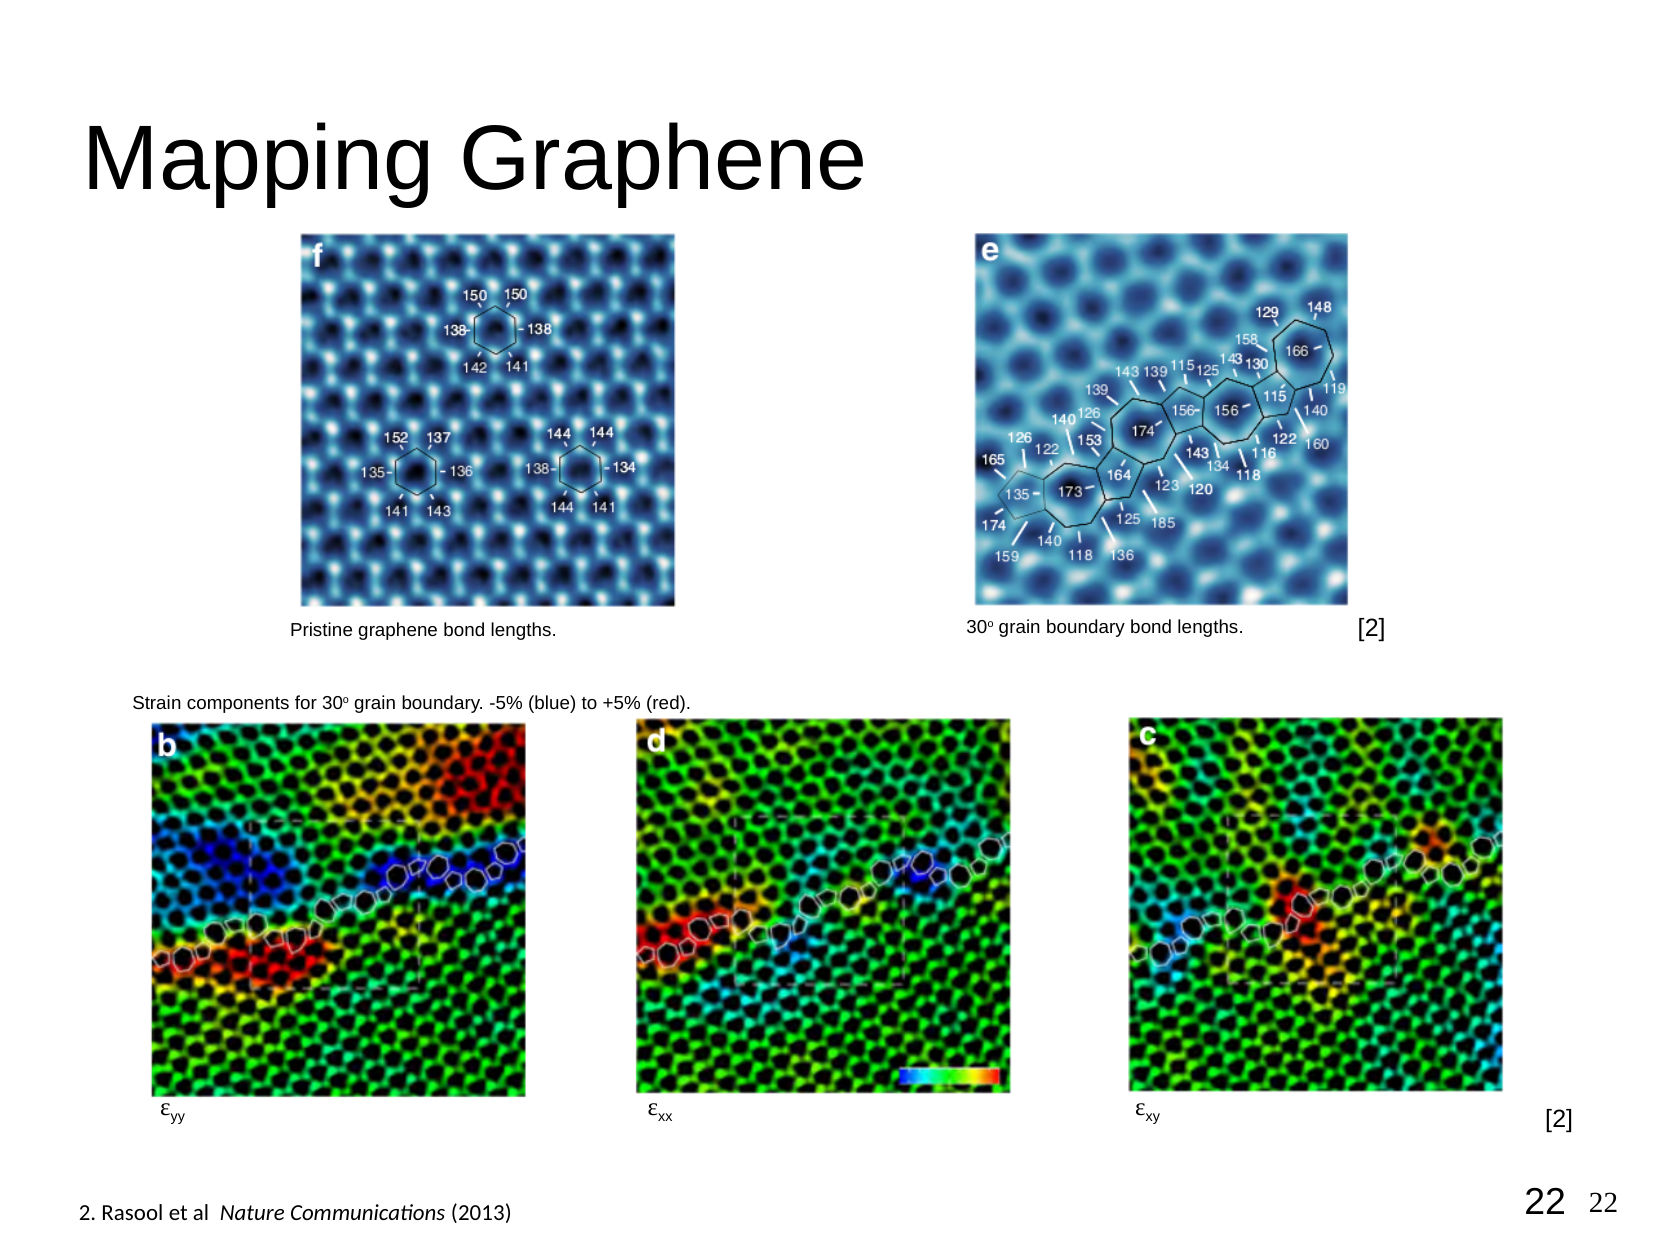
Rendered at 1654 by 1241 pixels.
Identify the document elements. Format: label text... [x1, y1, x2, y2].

picture [148, 721, 527, 1101]
text_box 2. Rasool et al Nature Communications (2013) [64, 1189, 1602, 1233]
slide_number <number> [1589, 1182, 1633, 1221]
text_box Mapping Graphene [82, 49, 1571, 257]
text_box εxy [1120, 1082, 1176, 1155]
text_box εxx [632, 1082, 688, 1132]
picture [298, 257, 677, 608]
text_box Strain components for 30o grain boundary. -5% (blue) to +5% (red). [117, 683, 706, 721]
picture [1126, 715, 1507, 1096]
text_box εyy [145, 1082, 201, 1155]
text_box 30o grain boundary bond lengths. [951, 607, 1259, 646]
text_box Pristine graphene bond lengths. [275, 610, 572, 648]
picture [631, 718, 1015, 1096]
text_box [2] [1342, 604, 1401, 650]
text_box [2] [1530, 1095, 1589, 1141]
picture [971, 257, 1352, 608]
